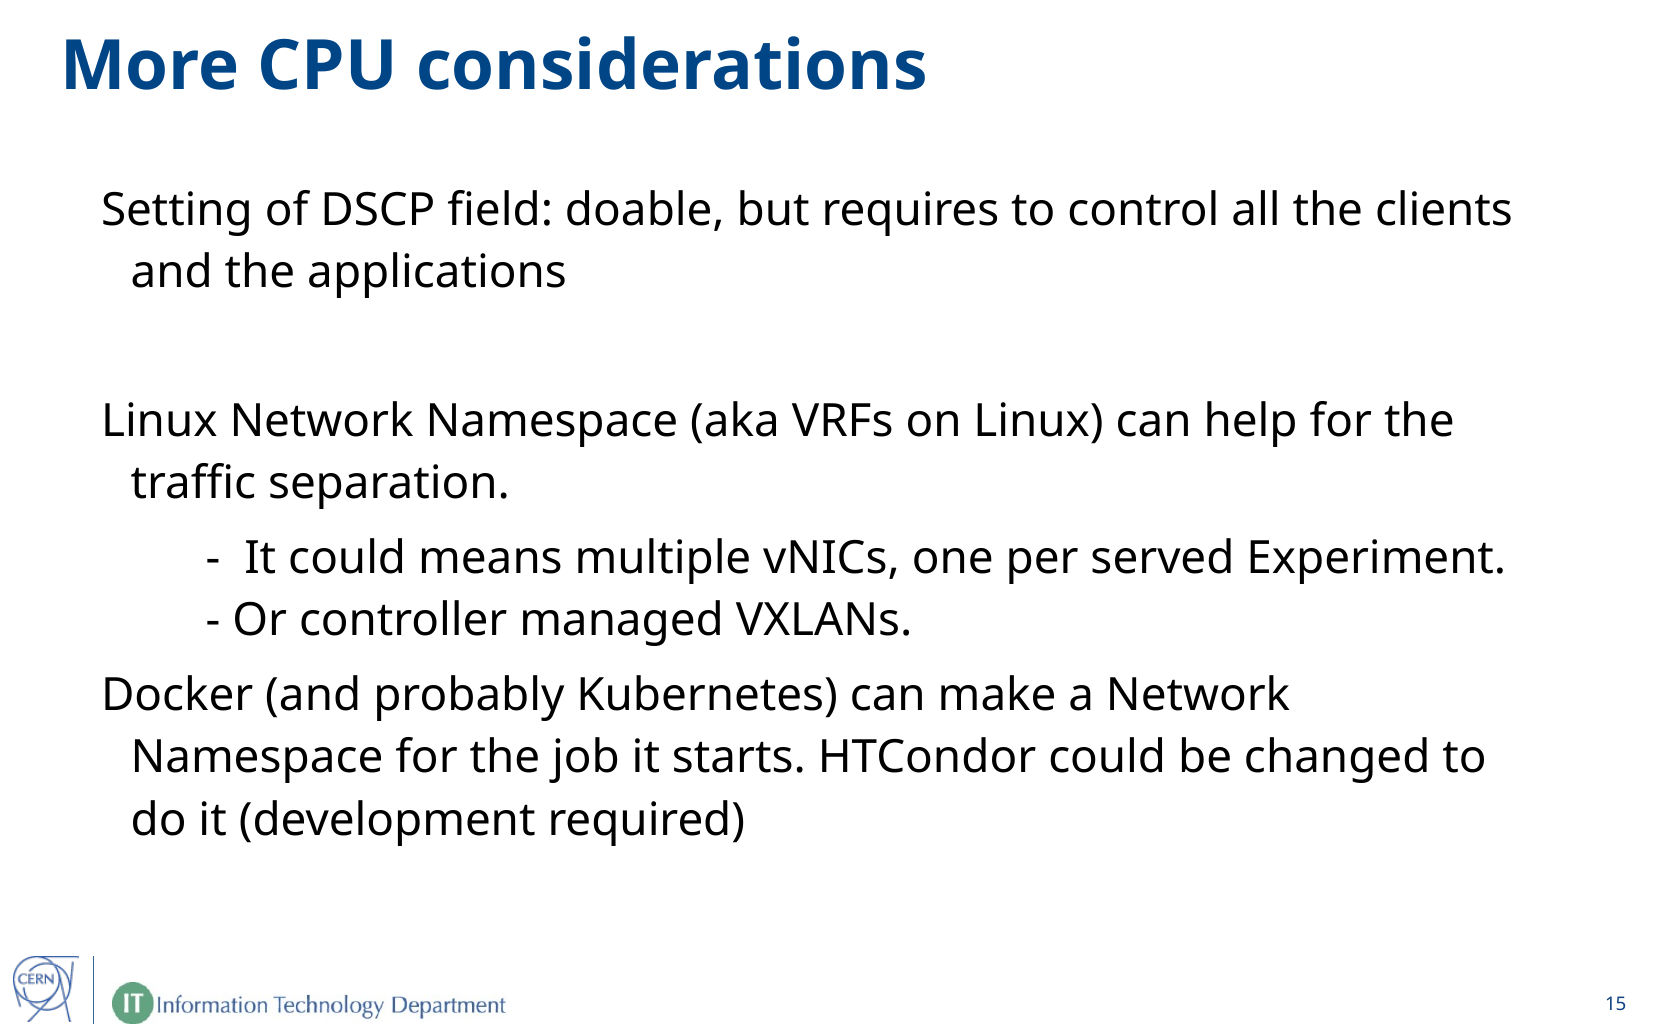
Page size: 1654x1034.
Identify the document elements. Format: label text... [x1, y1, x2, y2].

picture [112, 1006, 755, 1024]
text_box Setting of DSCP field: doable, but requires to control all the clients and the applications Linux Network Namespace (aka VRFs on Linux) can help for the traffic separation. - It could means multiple vNICs, one per served Experiment. - Or controller managed VXLANs. Docker (and probably Kubernetes) can make a Network Namespace for the job it starts. HTCondor could be changed to do it (development required) [86, 168, 1561, 1006]
title More CPU considerations [60, 0, 1528, 138]
picture [13, 956, 79, 1032]
